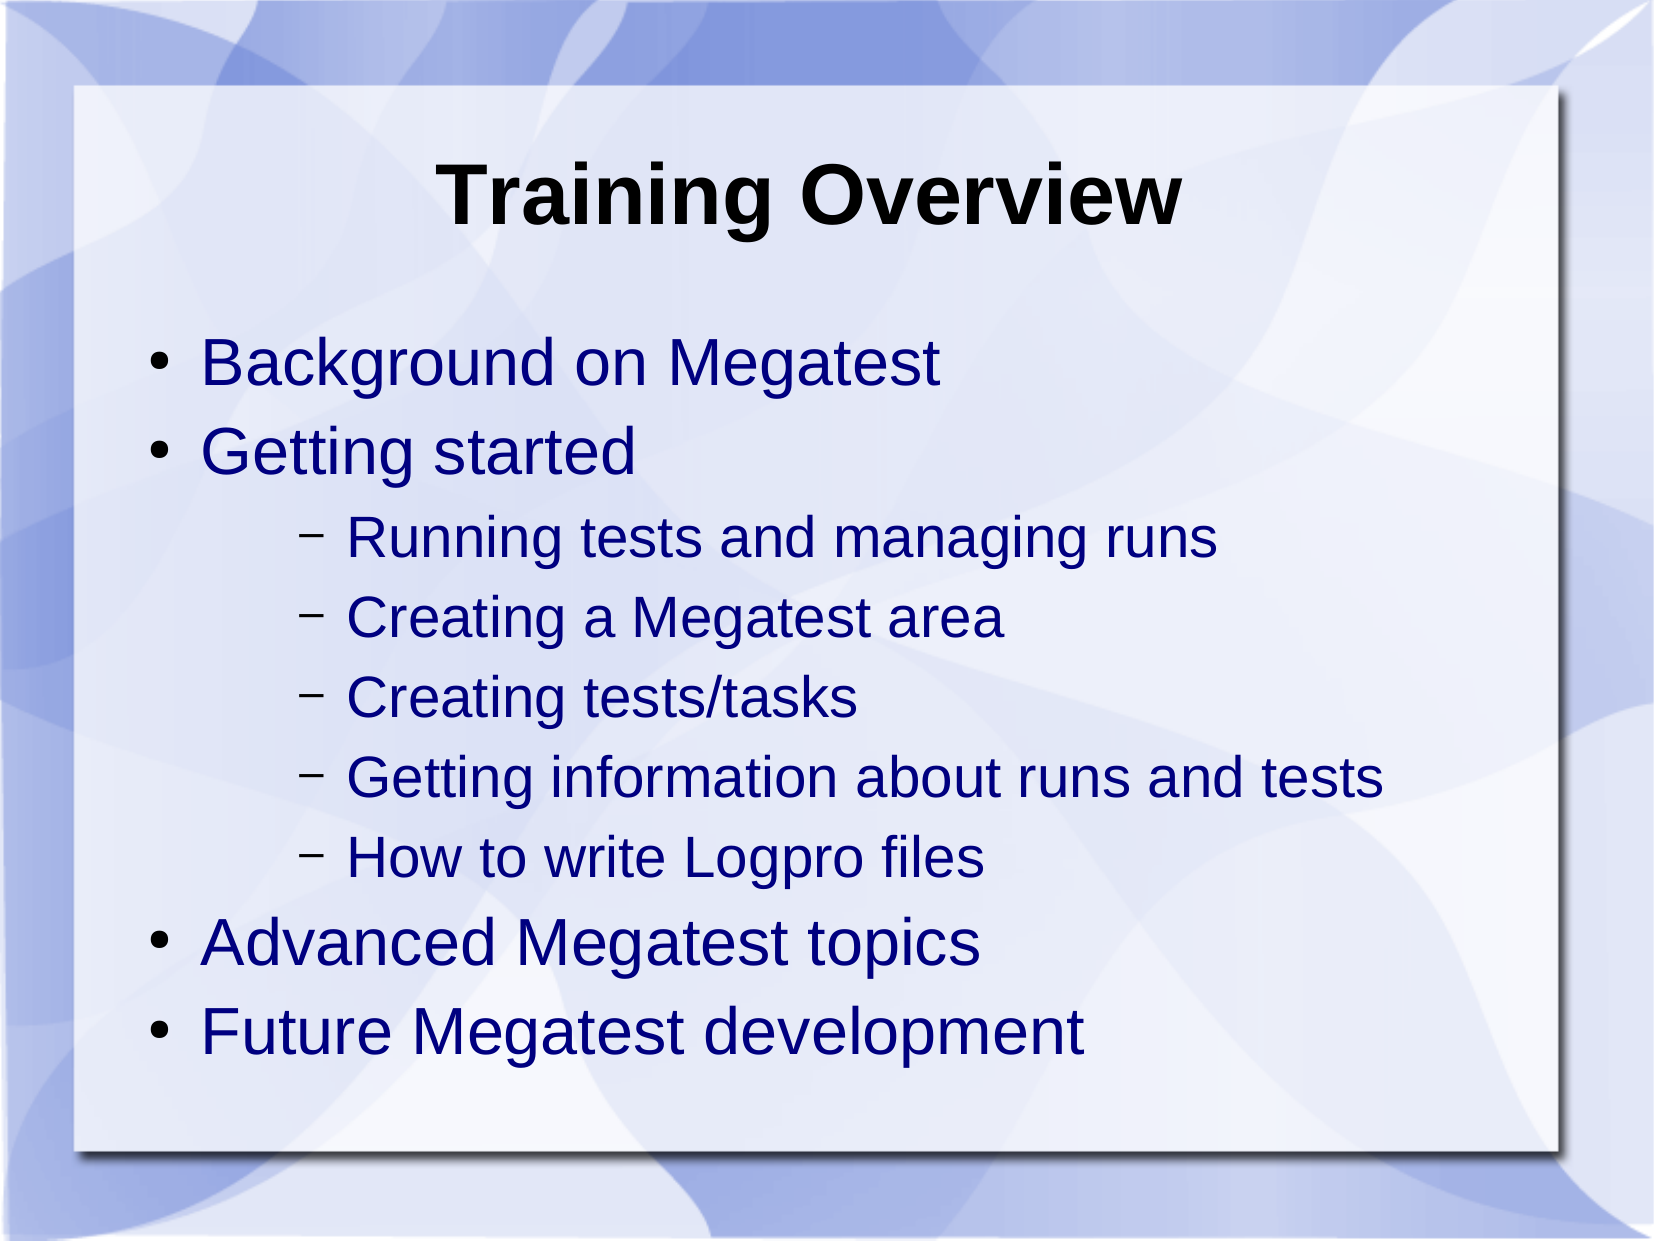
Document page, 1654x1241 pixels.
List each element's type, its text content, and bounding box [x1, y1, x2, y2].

title Training Overview [82, 90, 1536, 298]
picture [0, 0, 1654, 1241]
list Background on Megatest Getting started Running tests and managing runs Creating a Megatest area Creating tests/tasks Getting information about runs and tests How to write Logpro files Advanced Megatest topics Future Megatest development [129, 324, 1489, 1068]
